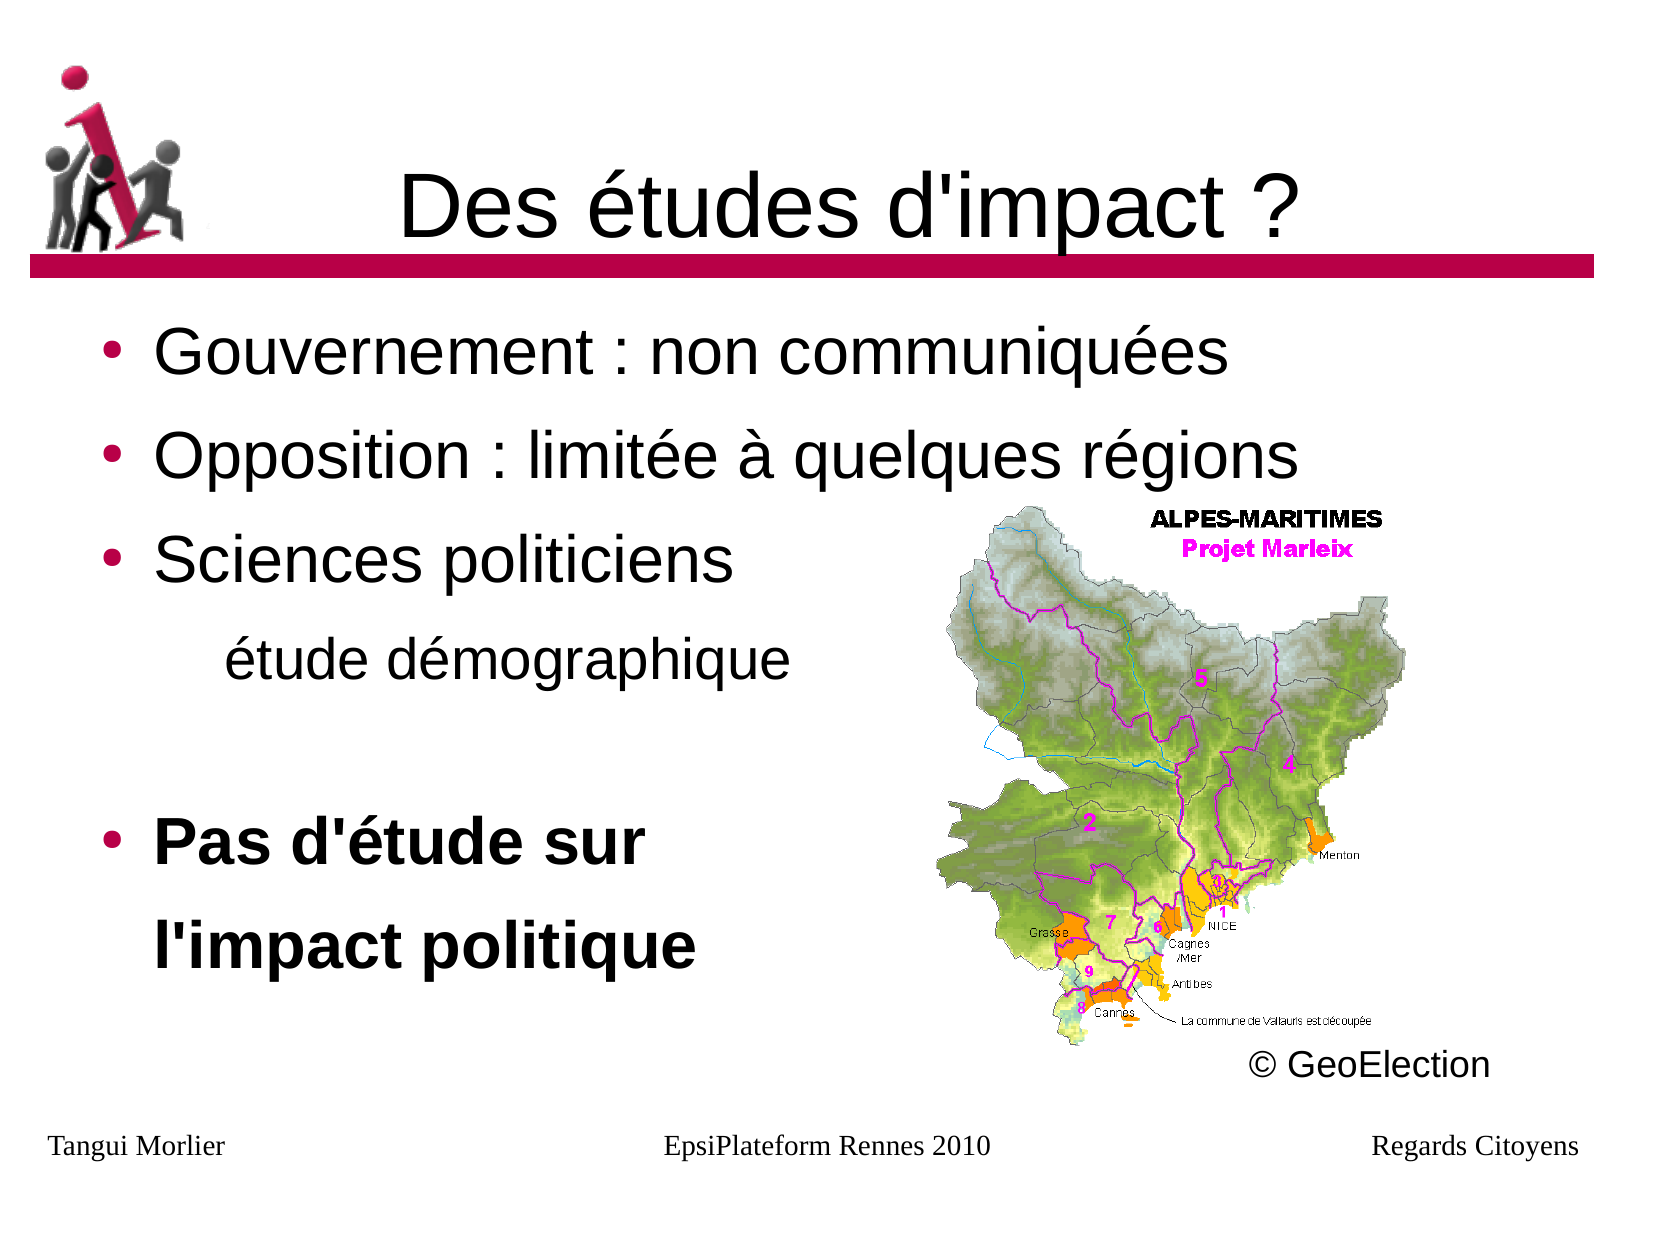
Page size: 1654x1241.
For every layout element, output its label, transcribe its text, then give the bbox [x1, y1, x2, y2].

picture [883, 501, 1477, 1056]
text_box © GeoElection [1234, 1035, 1506, 1093]
title Des études d'impact ? [106, 109, 1595, 303]
picture [29, 60, 210, 254]
list Gouvernement : non communiquées Opposition : limitée à quelques régions Sciences politiciens étude démographique Pas d'étude sur l'impact politique [82, 313, 1571, 1133]
